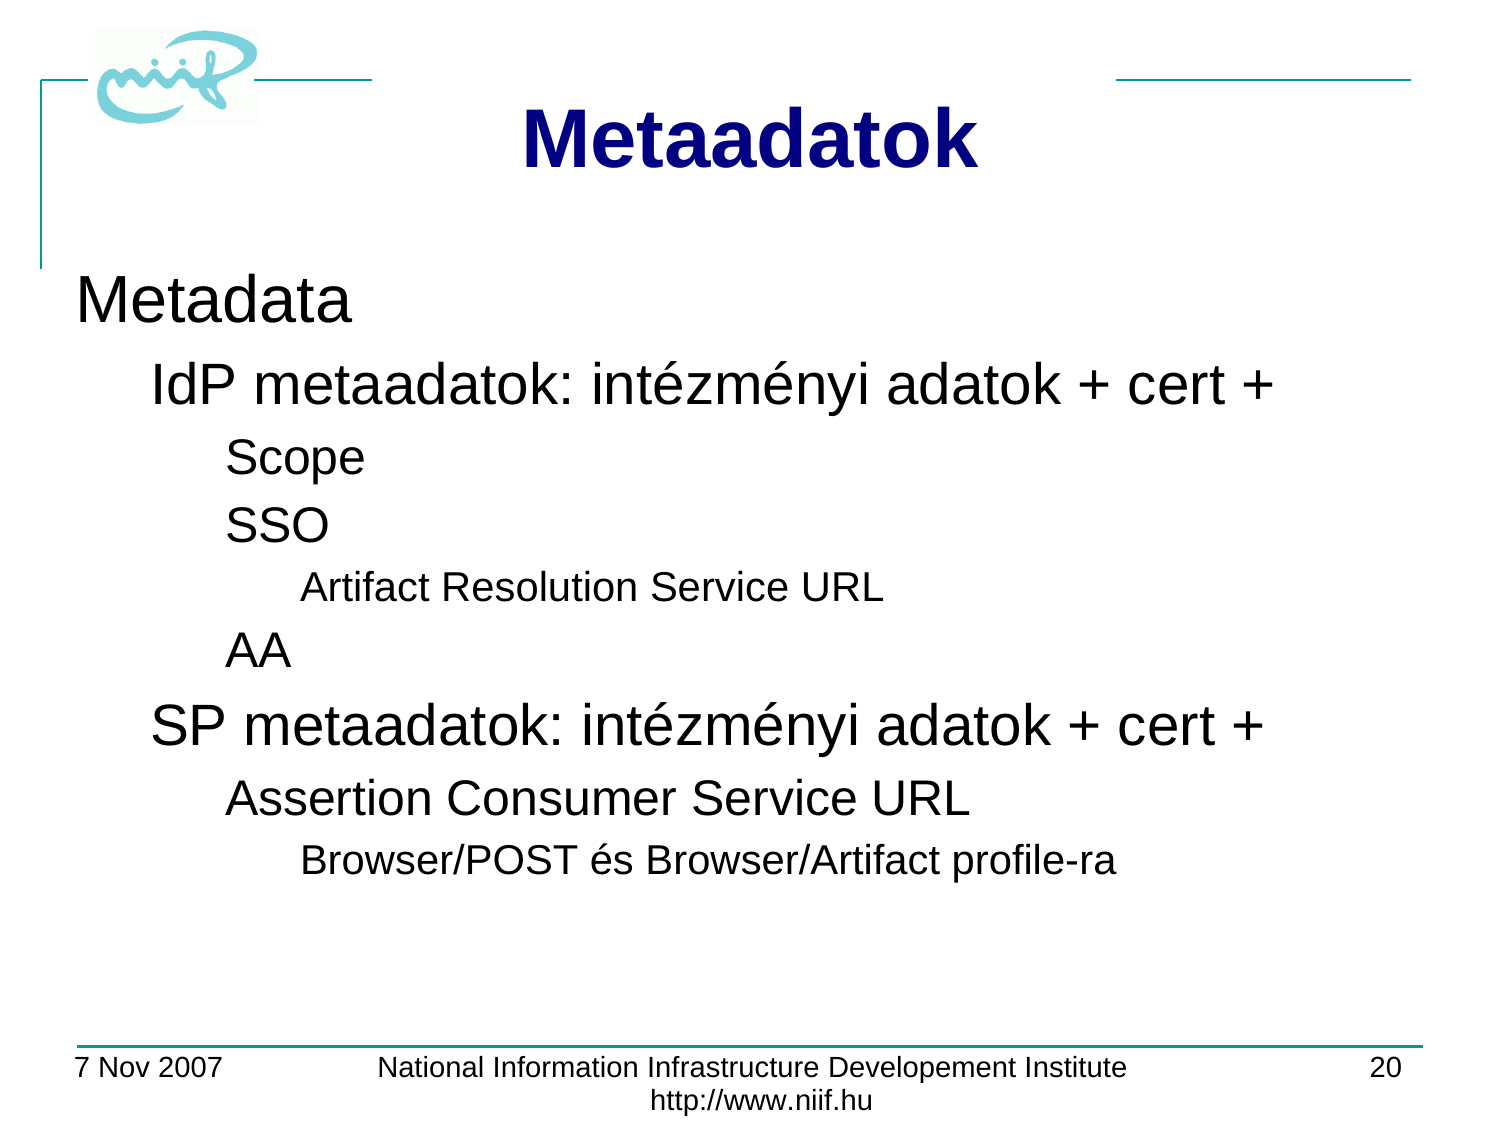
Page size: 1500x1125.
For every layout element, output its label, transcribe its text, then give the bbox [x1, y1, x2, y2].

list Metadata IdP metaadatok: intézményi adatok + cert + Scope SSO Artifact Resolution Service URL AA SP metaadatok: intézményi adatok + cert + Assertion Consumer Service URL Browser/POST és Browser/Artifact profile-ra [75, 262, 1426, 1006]
picture [94, 29, 259, 45]
title Metaadatok [75, 45, 1426, 233]
